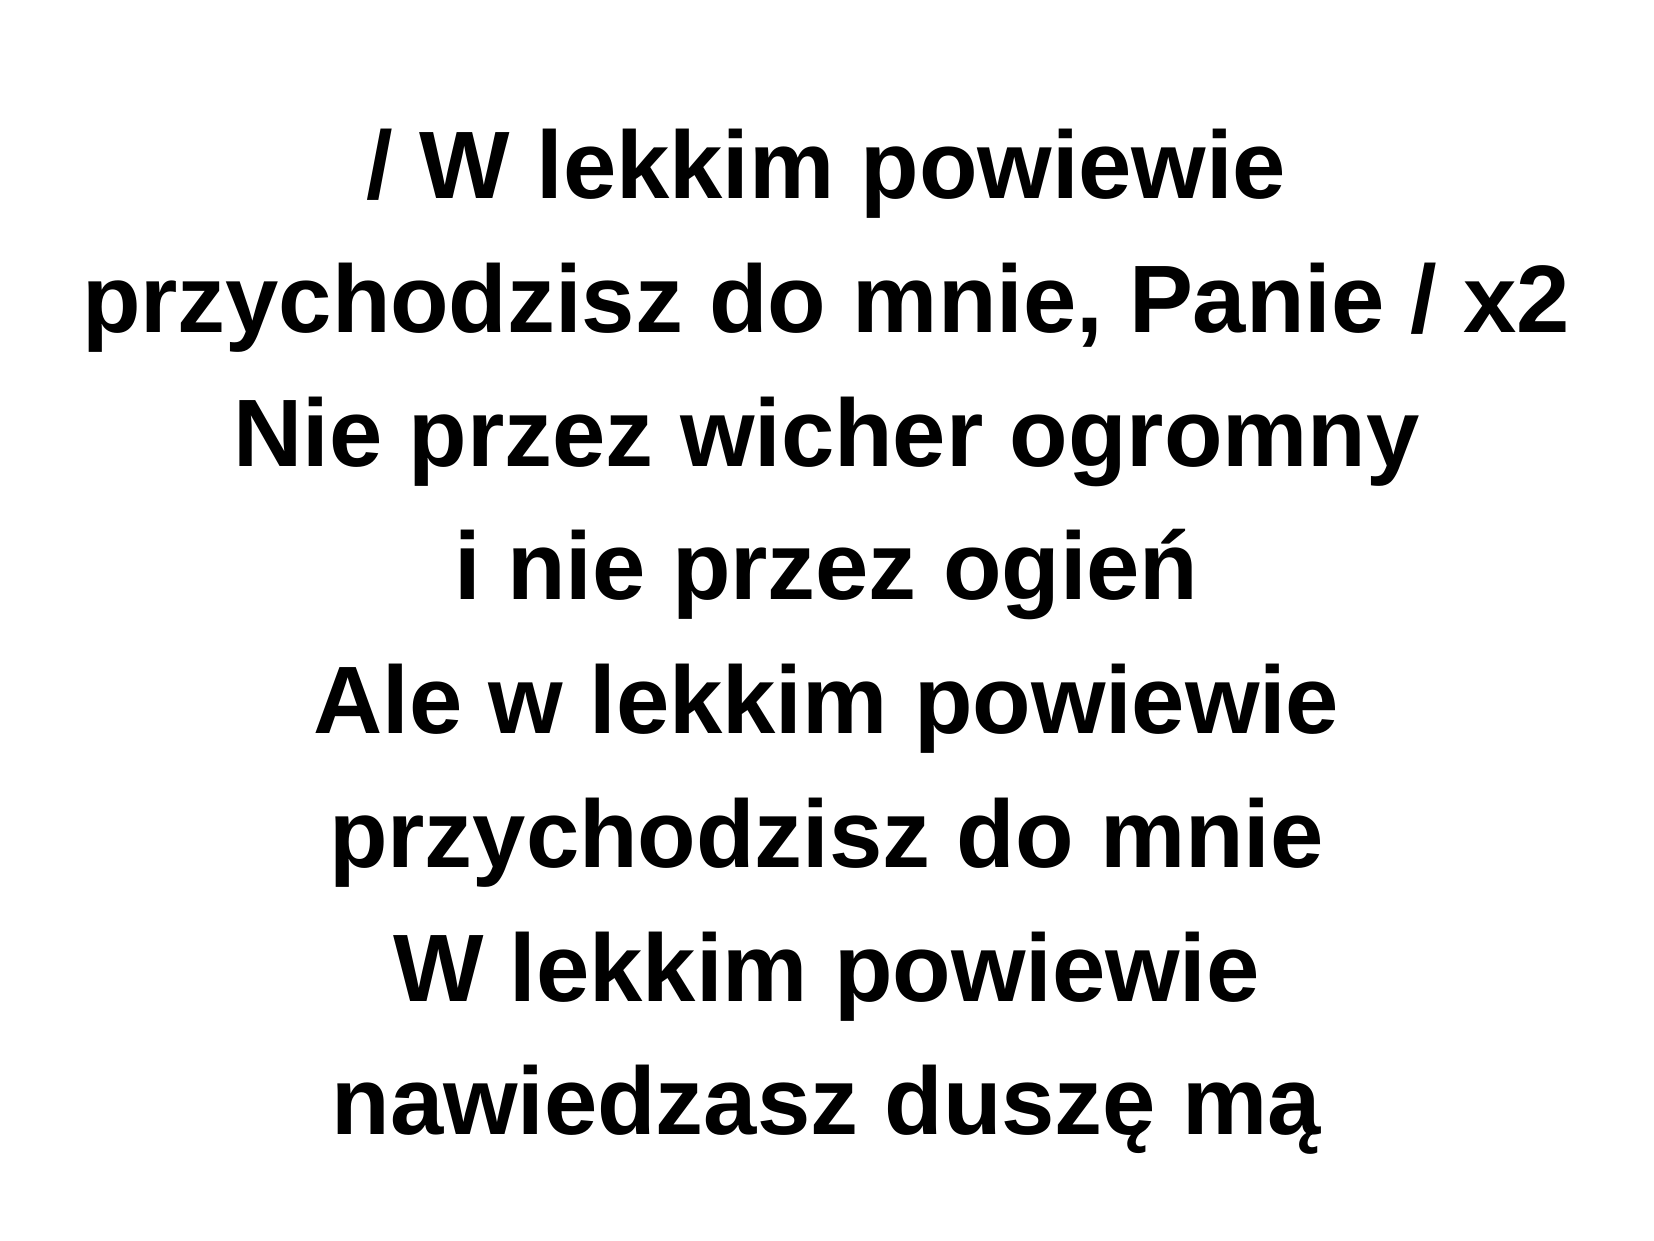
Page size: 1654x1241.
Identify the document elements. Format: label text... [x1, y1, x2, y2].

subtitle / W lekkim powiewie przychodzisz do mnie, Panie / x2 Nie przez wicher ogromny i nie przez ogień Ale w lekkim powiewie przychodzisz do mnie W lekkim powiewie nawiedzasz duszę mą [0, 0, 1654, 1241]
